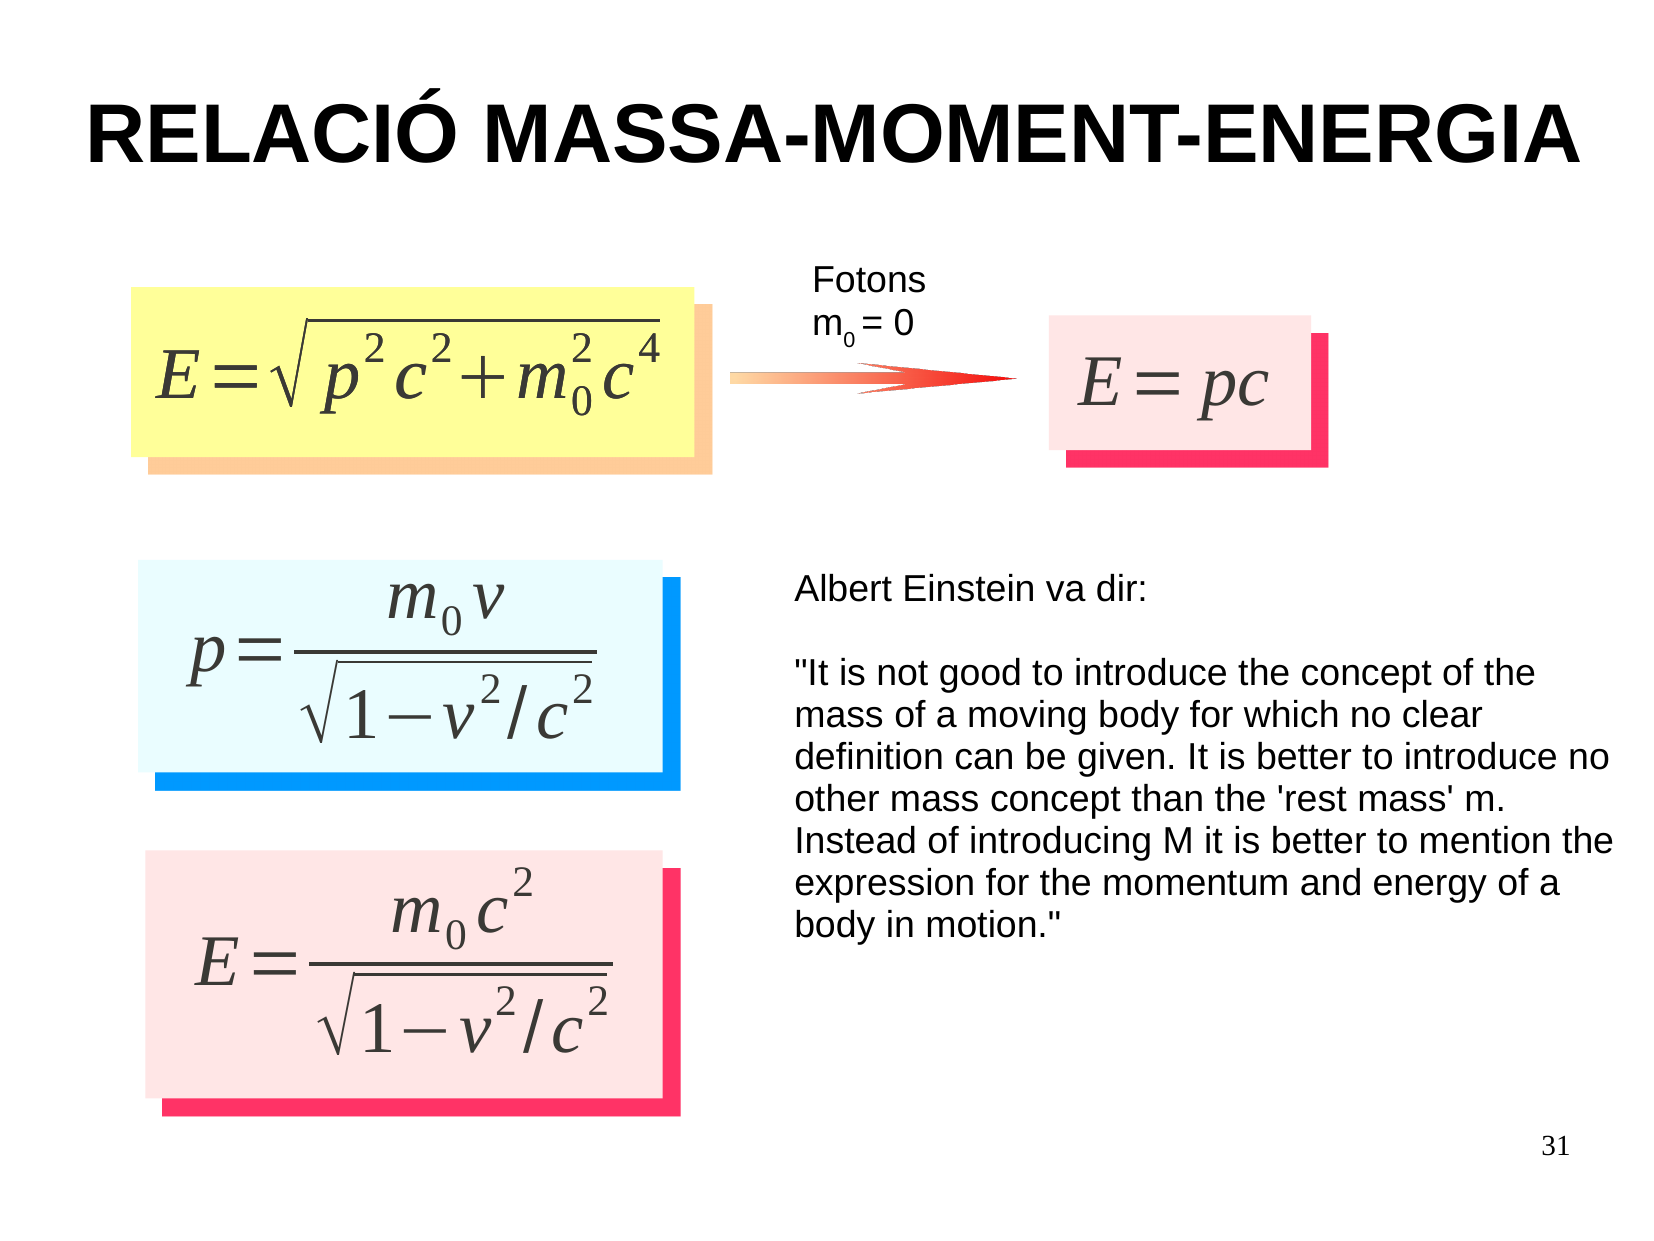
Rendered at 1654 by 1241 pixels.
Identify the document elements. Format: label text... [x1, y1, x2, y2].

text_box [1048, 315, 1312, 451]
chart [173, 554, 608, 755]
text_box Albert Einstein va dir: "It is not good to introduce the concept of the mass of a moving body for which no clear definition can be given. It is better to introduce no other mass concept than the 'rest mass' m. Instead of introducing M it is better to mention the expression for the momentum and energy of a body in motion." [779, 559, 1645, 953]
text_box RELACIÓ MASSA-MOMENT-ENERGIA [70, 79, 1609, 188]
chart [1067, 341, 1276, 422]
chart [184, 857, 623, 1068]
text_box [131, 287, 695, 458]
picture [680, 354, 1046, 404]
text_box [145, 850, 663, 1099]
text_box [138, 559, 663, 773]
chart [145, 315, 667, 426]
text_box Fotons m0 = 0 [797, 251, 964, 360]
